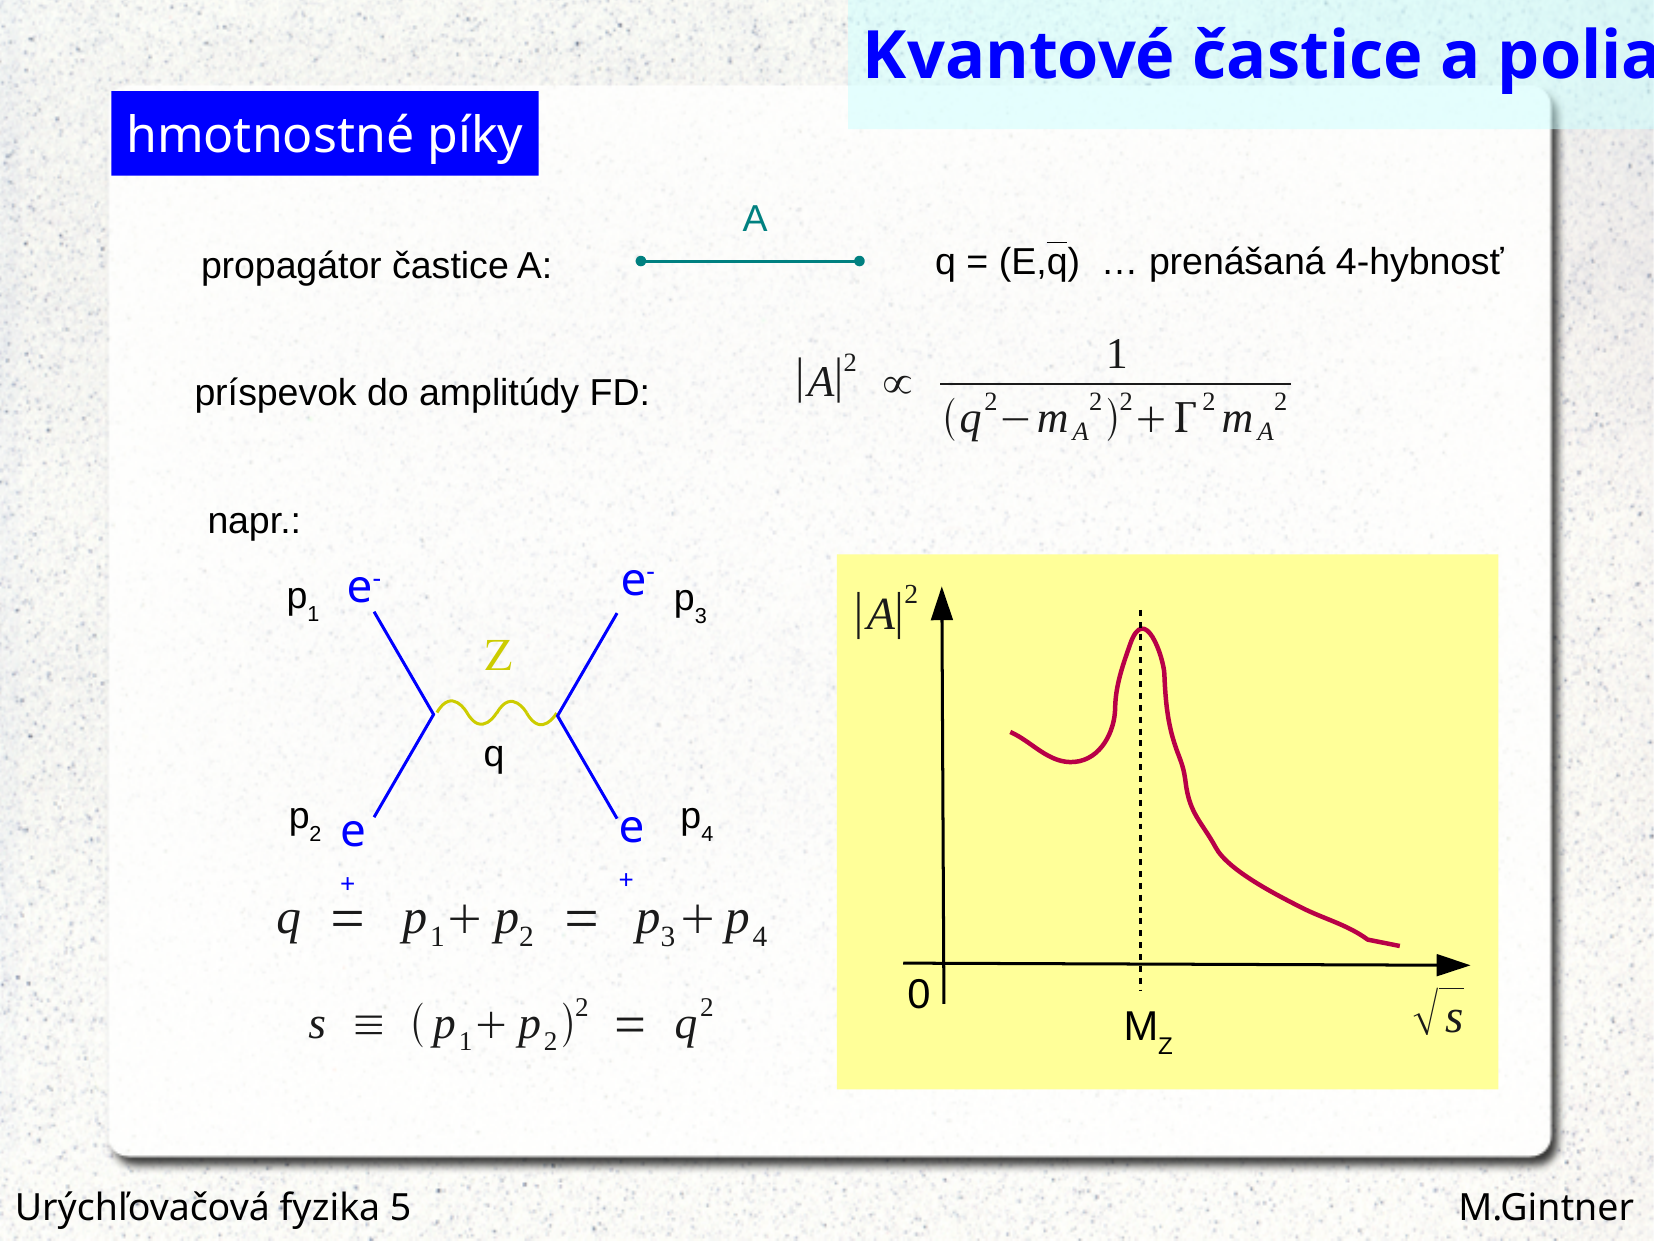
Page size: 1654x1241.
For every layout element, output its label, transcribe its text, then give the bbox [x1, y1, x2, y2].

text_box e- [331, 545, 400, 653]
chart [837, 580, 928, 641]
text_box e+ [603, 785, 672, 890]
text_box príspevok do amplitúdy FD: [179, 363, 666, 421]
text_box p4 [665, 787, 729, 854]
text_box [836, 554, 1499, 1090]
text_box e+ [325, 789, 393, 890]
text_box M.Gintner [1443, 1173, 1654, 1241]
text_box 0 [892, 963, 946, 1025]
chart [264, 890, 781, 953]
text_box e- [605, 539, 674, 647]
chart [294, 993, 724, 1057]
text_box A [727, 190, 783, 248]
picture [0, 0, 1654, 1241]
text_box Z [468, 631, 521, 707]
text_box hmotnostné píky [111, 91, 522, 176]
text_box propagátor častice A: [186, 237, 568, 295]
text_box napr.: [192, 492, 317, 550]
text_box p3 [659, 569, 722, 636]
text_box Kvantové častice a polia [848, 0, 1654, 130]
text_box q = (E,q) … prenášaná 4-hybnosť [920, 233, 1519, 291]
chart [1400, 984, 1475, 1042]
text_box Z [505, 703, 518, 707]
text_box p1 [271, 567, 335, 633]
chart [780, 330, 1304, 448]
text_box MZ [1108, 995, 1188, 1067]
text_box q [468, 725, 520, 796]
text_box p2 [273, 787, 337, 854]
text_box Urýchľovačová fyzika 5 [0, 1173, 445, 1241]
